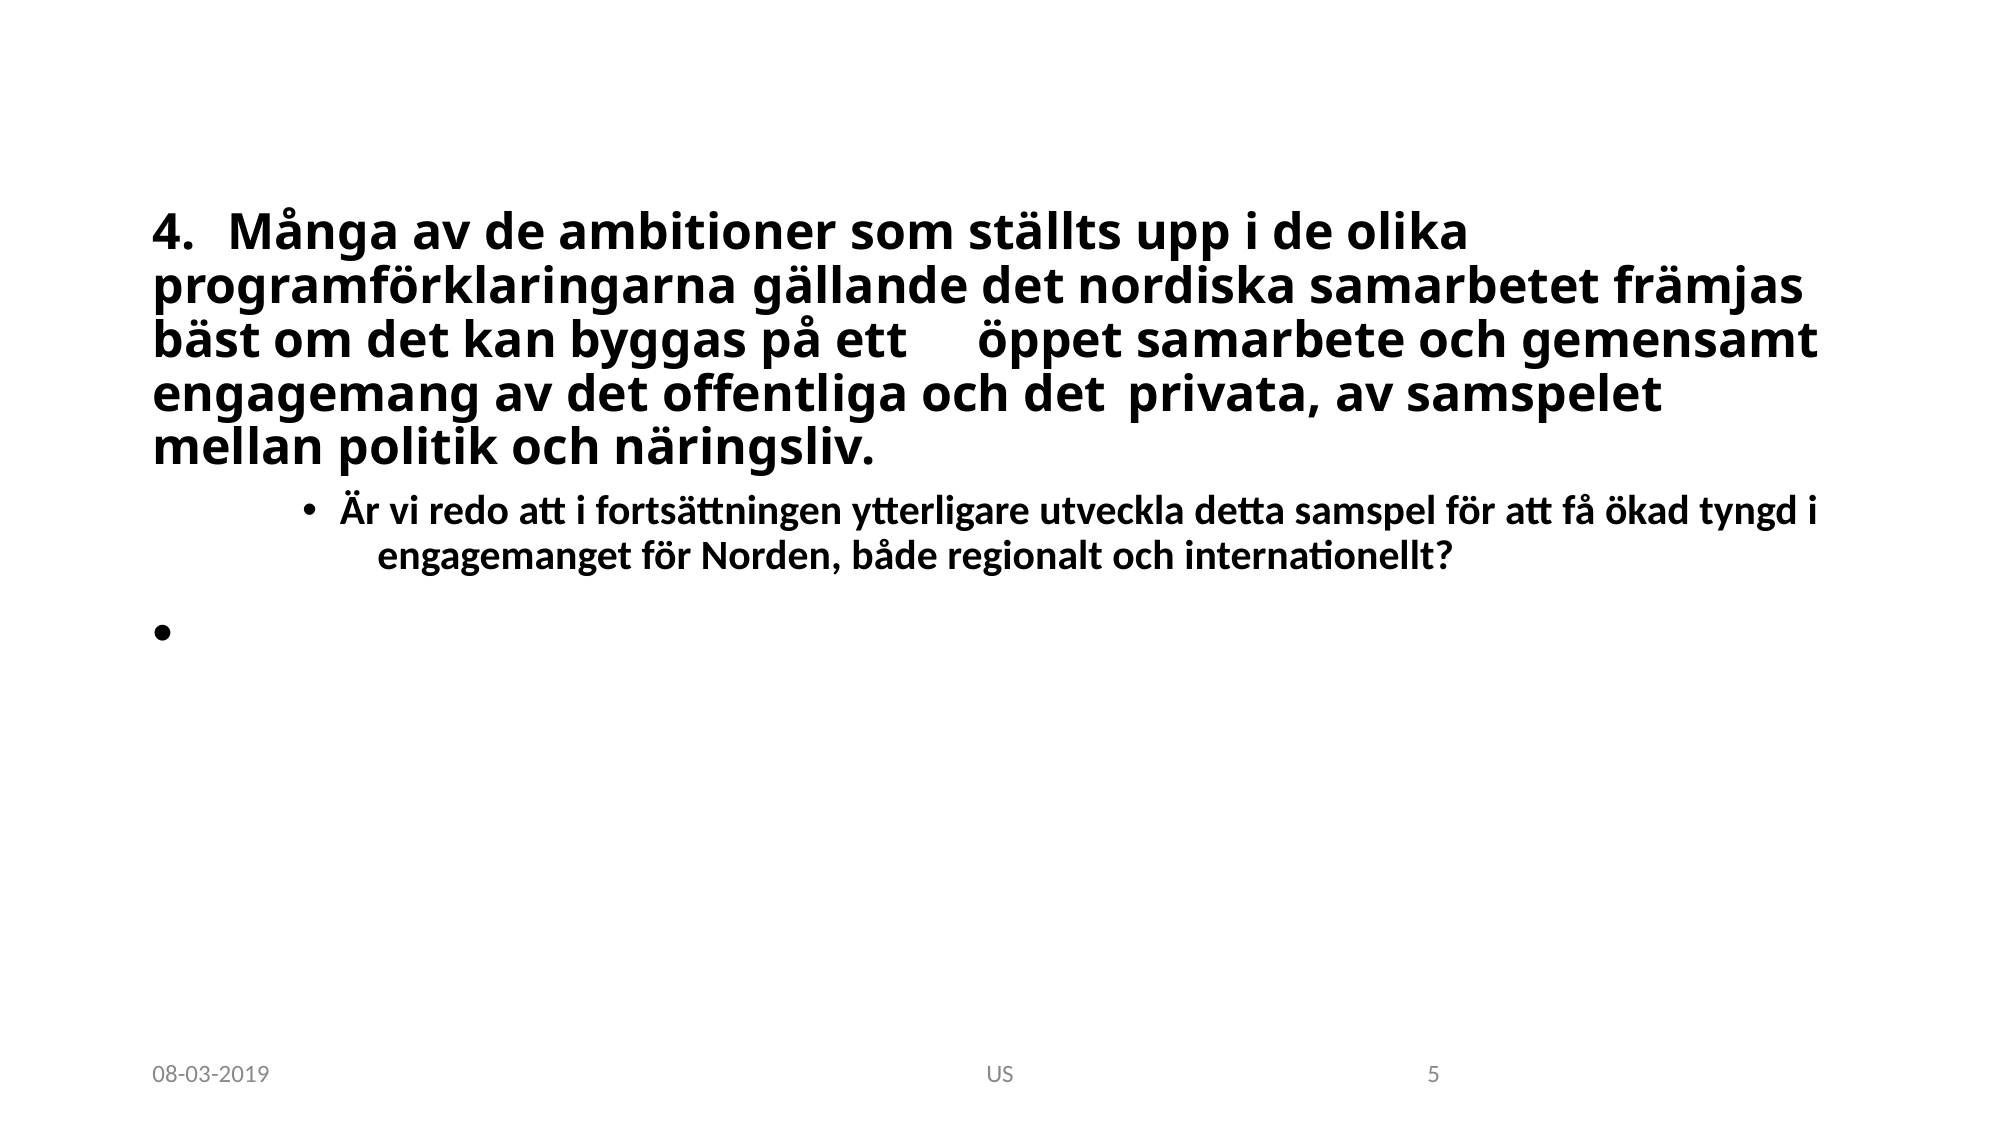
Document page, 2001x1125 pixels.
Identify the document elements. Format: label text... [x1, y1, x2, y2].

text_box US [662, 1042, 1338, 1103]
title 4. Många av de ambitioner som ställts upp i de olika programförklaringarna gällande det nordiska samarbetet främjas bäst om det kan byggas på ett öppet samarbete och gemensamt engagemang av det offentliga och det privata, av samspelet mellan politik och näringsliv. [137, 198, 1863, 455]
text_box [1412, 1042, 1863, 1103]
list Är vi redo att i fortsättningen ytterligare utveckla detta samspel för att få ökad tyngd i engagemanget för Norden, både regionalt och internationellt? [137, 481, 1863, 1014]
text_box 08-03-2019 [137, 1042, 588, 1103]
